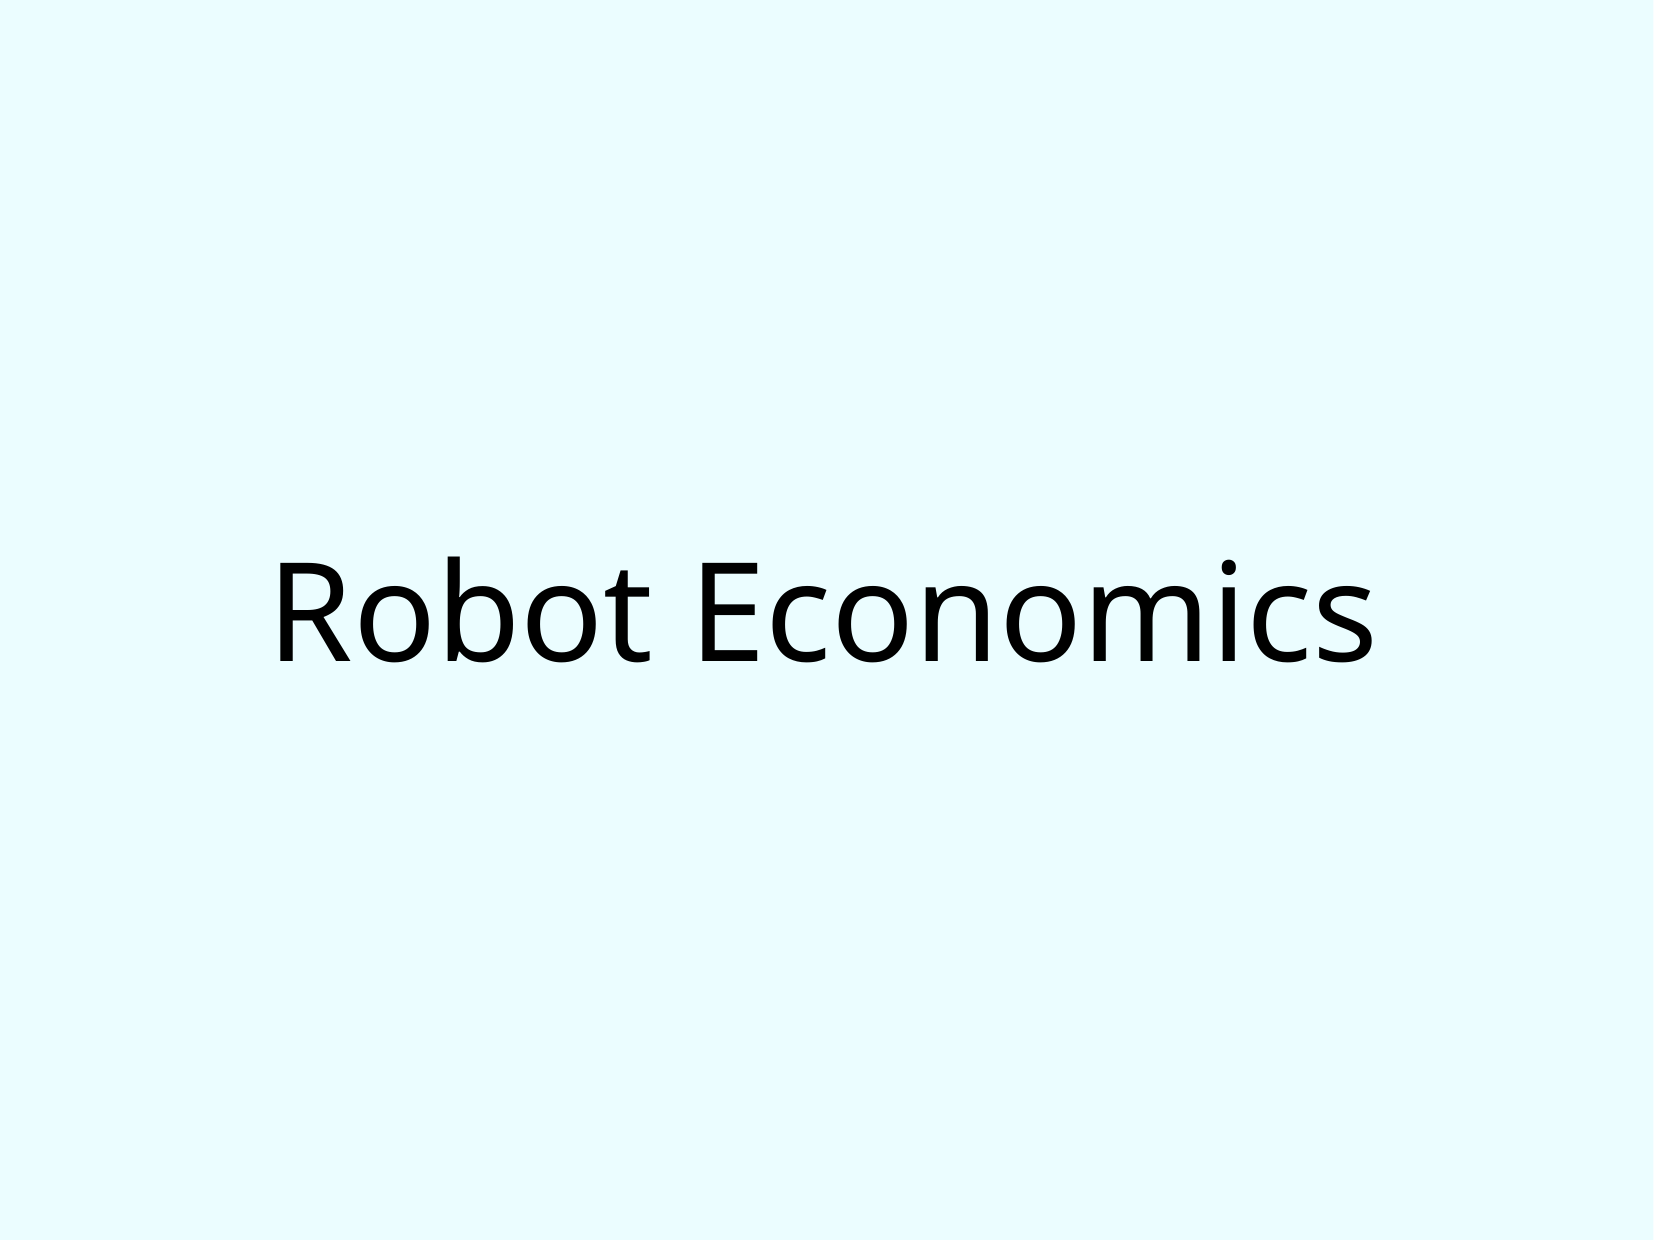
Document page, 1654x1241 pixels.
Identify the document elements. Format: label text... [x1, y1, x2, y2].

text_box Robot Economics [79, 0, 1568, 1229]
